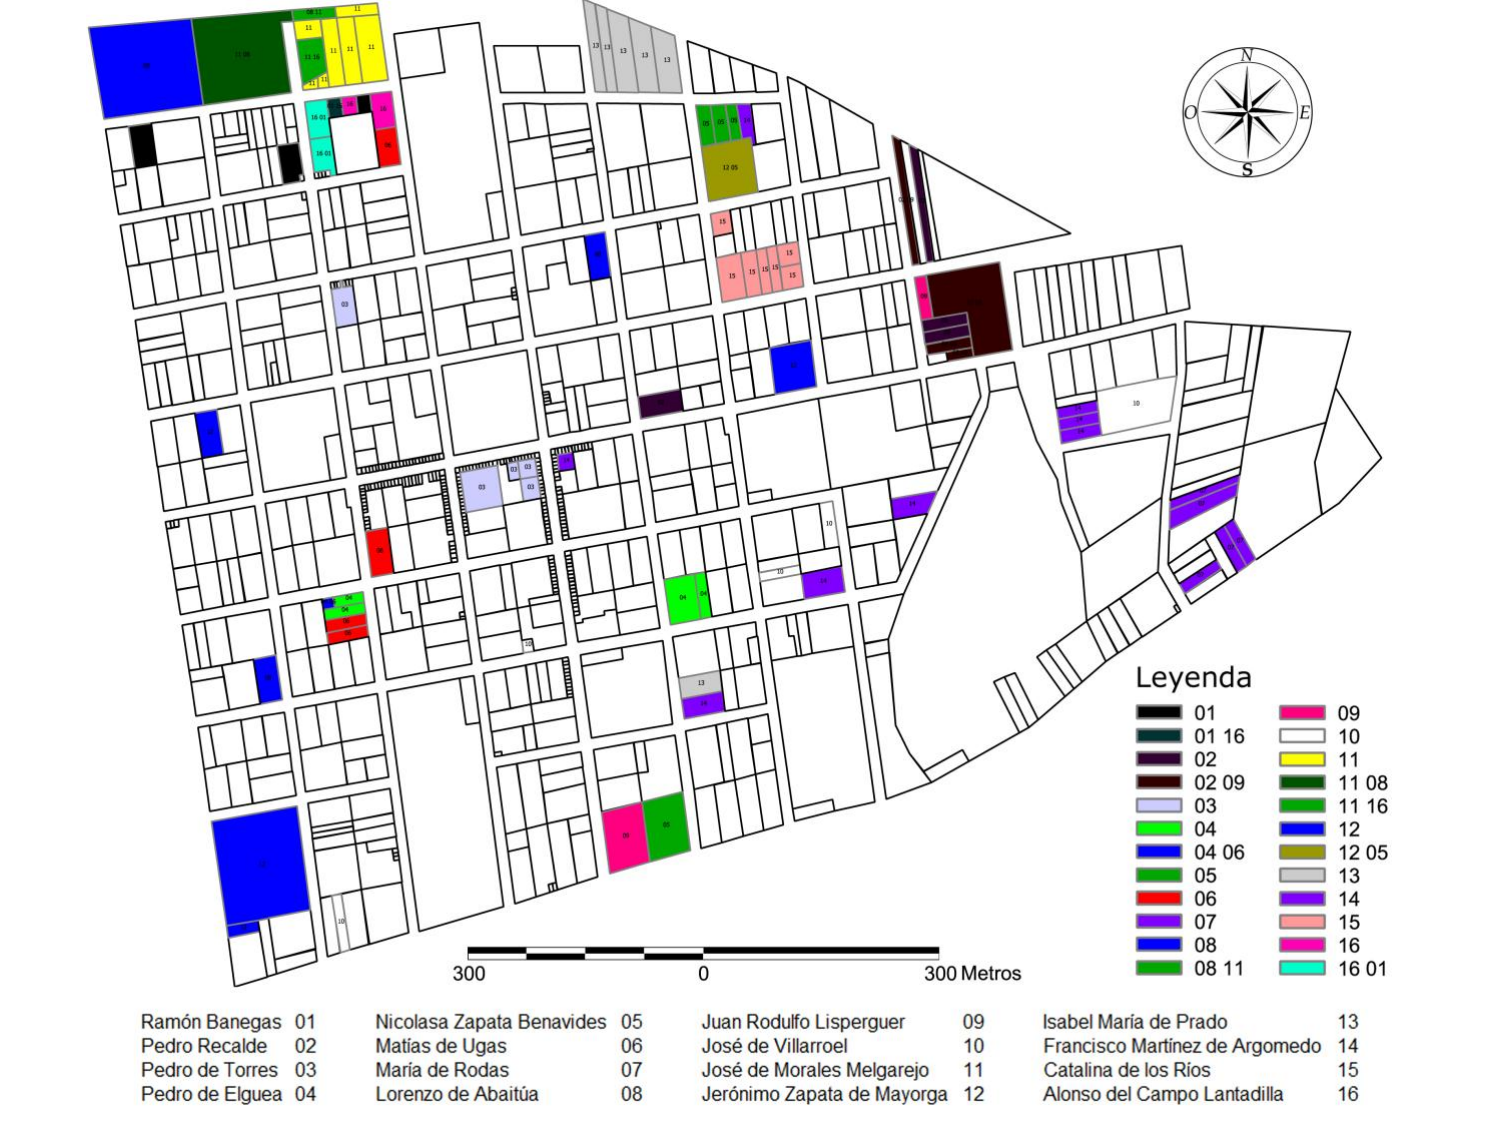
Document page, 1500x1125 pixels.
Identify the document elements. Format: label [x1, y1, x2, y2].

picture [86, 0, 1414, 1125]
